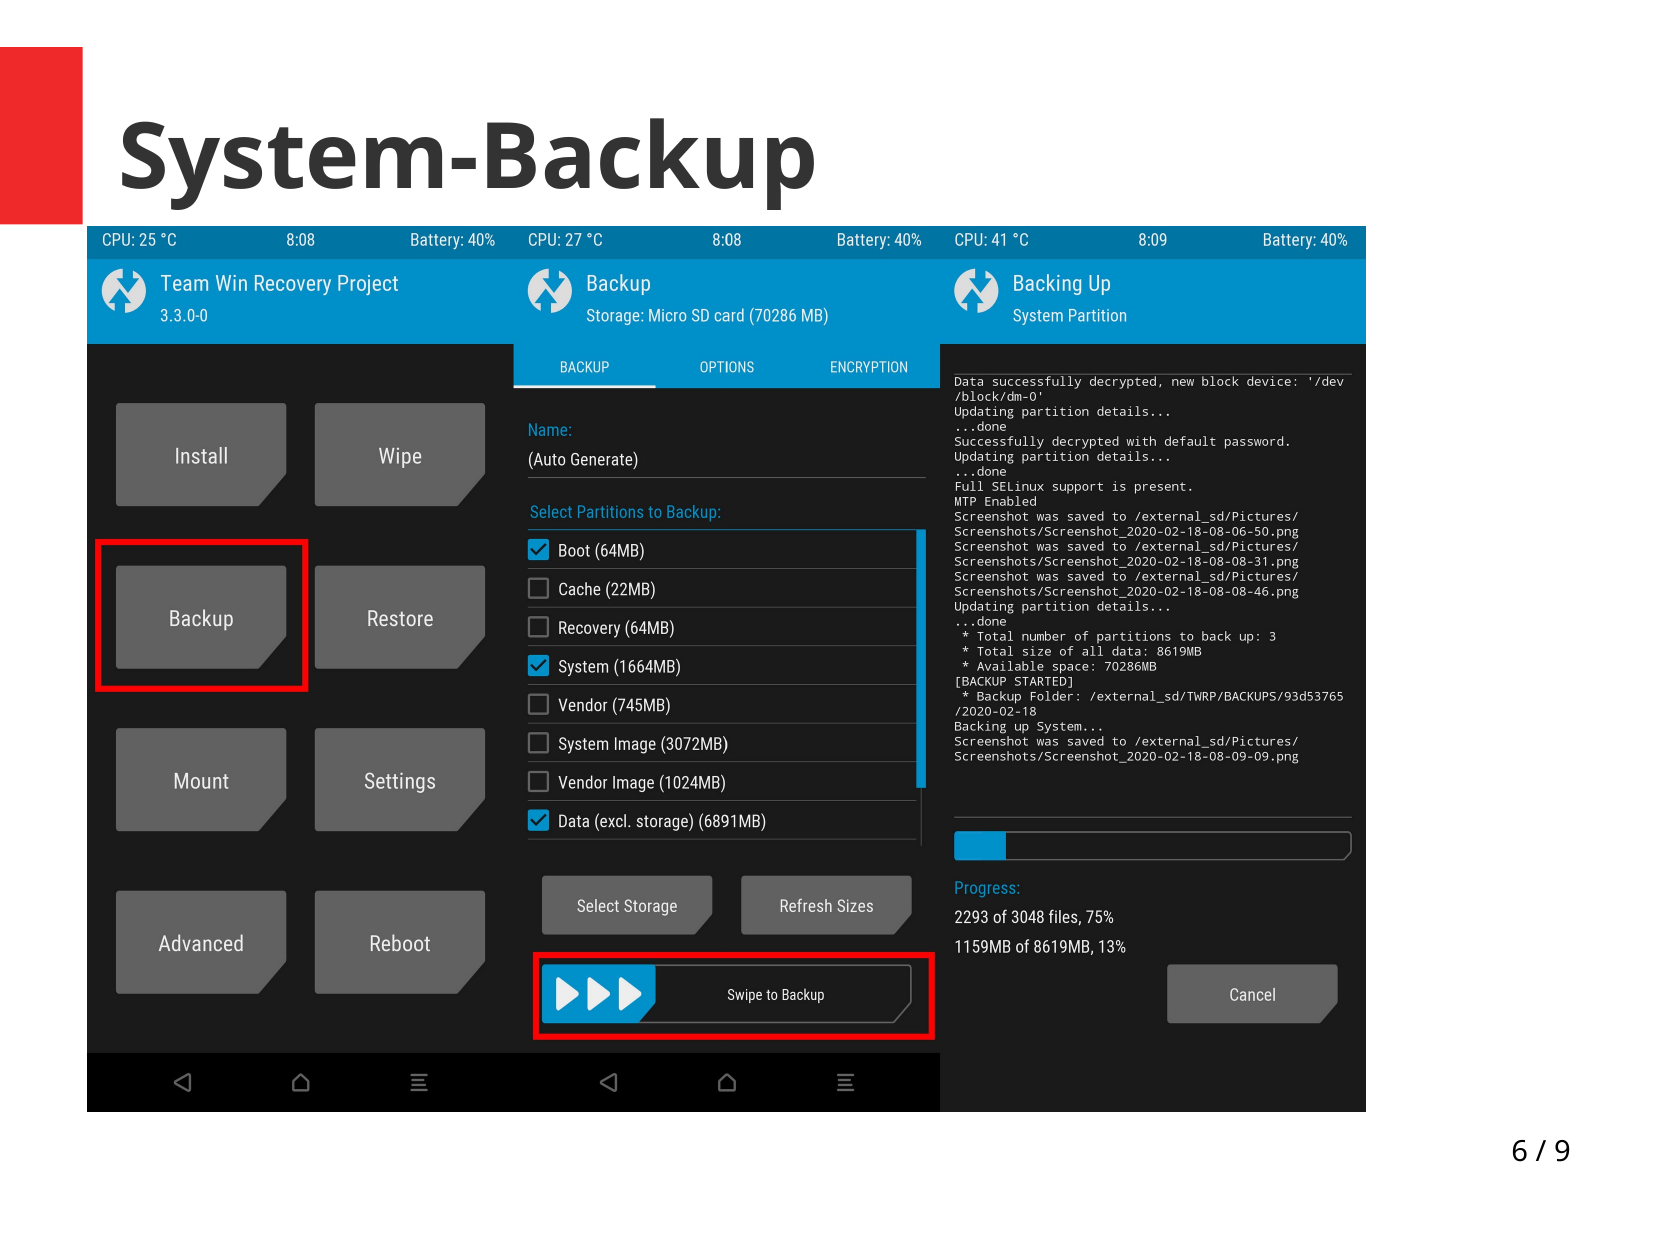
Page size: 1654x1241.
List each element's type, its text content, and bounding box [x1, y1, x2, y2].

picture [486, 237, 493, 243]
picture [307, 280, 315, 290]
picture [621, 275, 625, 290]
picture [724, 313, 729, 321]
picture [162, 275, 170, 290]
picture [869, 362, 875, 372]
picture [601, 280, 607, 290]
picture [363, 280, 370, 295]
picture [325, 280, 330, 293]
picture [1077, 280, 1081, 294]
picture [993, 234, 998, 245]
picture [1274, 237, 1279, 245]
picture [1338, 234, 1347, 245]
picture [255, 275, 262, 290]
picture [528, 269, 572, 312]
picture [1102, 280, 1109, 294]
picture [102, 269, 146, 312]
picture [300, 235, 304, 245]
picture [955, 269, 998, 312]
picture [1264, 234, 1270, 245]
picture [1047, 275, 1052, 290]
picture [87, 345, 1366, 1113]
picture [173, 282, 181, 290]
picture [867, 237, 872, 245]
picture [1063, 280, 1070, 290]
picture [900, 362, 907, 371]
picture [373, 280, 386, 290]
picture [1015, 275, 1022, 290]
picture [616, 313, 625, 321]
picture [440, 238, 446, 245]
picture [909, 234, 921, 245]
picture [588, 275, 595, 290]
title System-Backup [118, 49, 1571, 257]
picture [318, 280, 325, 290]
picture [632, 280, 638, 290]
picture [199, 279, 203, 290]
picture [469, 234, 474, 245]
picture [1029, 280, 1033, 290]
picture [412, 234, 417, 245]
picture [650, 309, 656, 321]
picture [305, 237, 314, 245]
picture [839, 362, 845, 371]
picture [351, 280, 355, 291]
picture [239, 280, 247, 290]
picture [642, 280, 650, 294]
picture [569, 362, 574, 370]
picture [266, 280, 279, 290]
picture [184, 280, 191, 290]
picture [339, 275, 348, 290]
